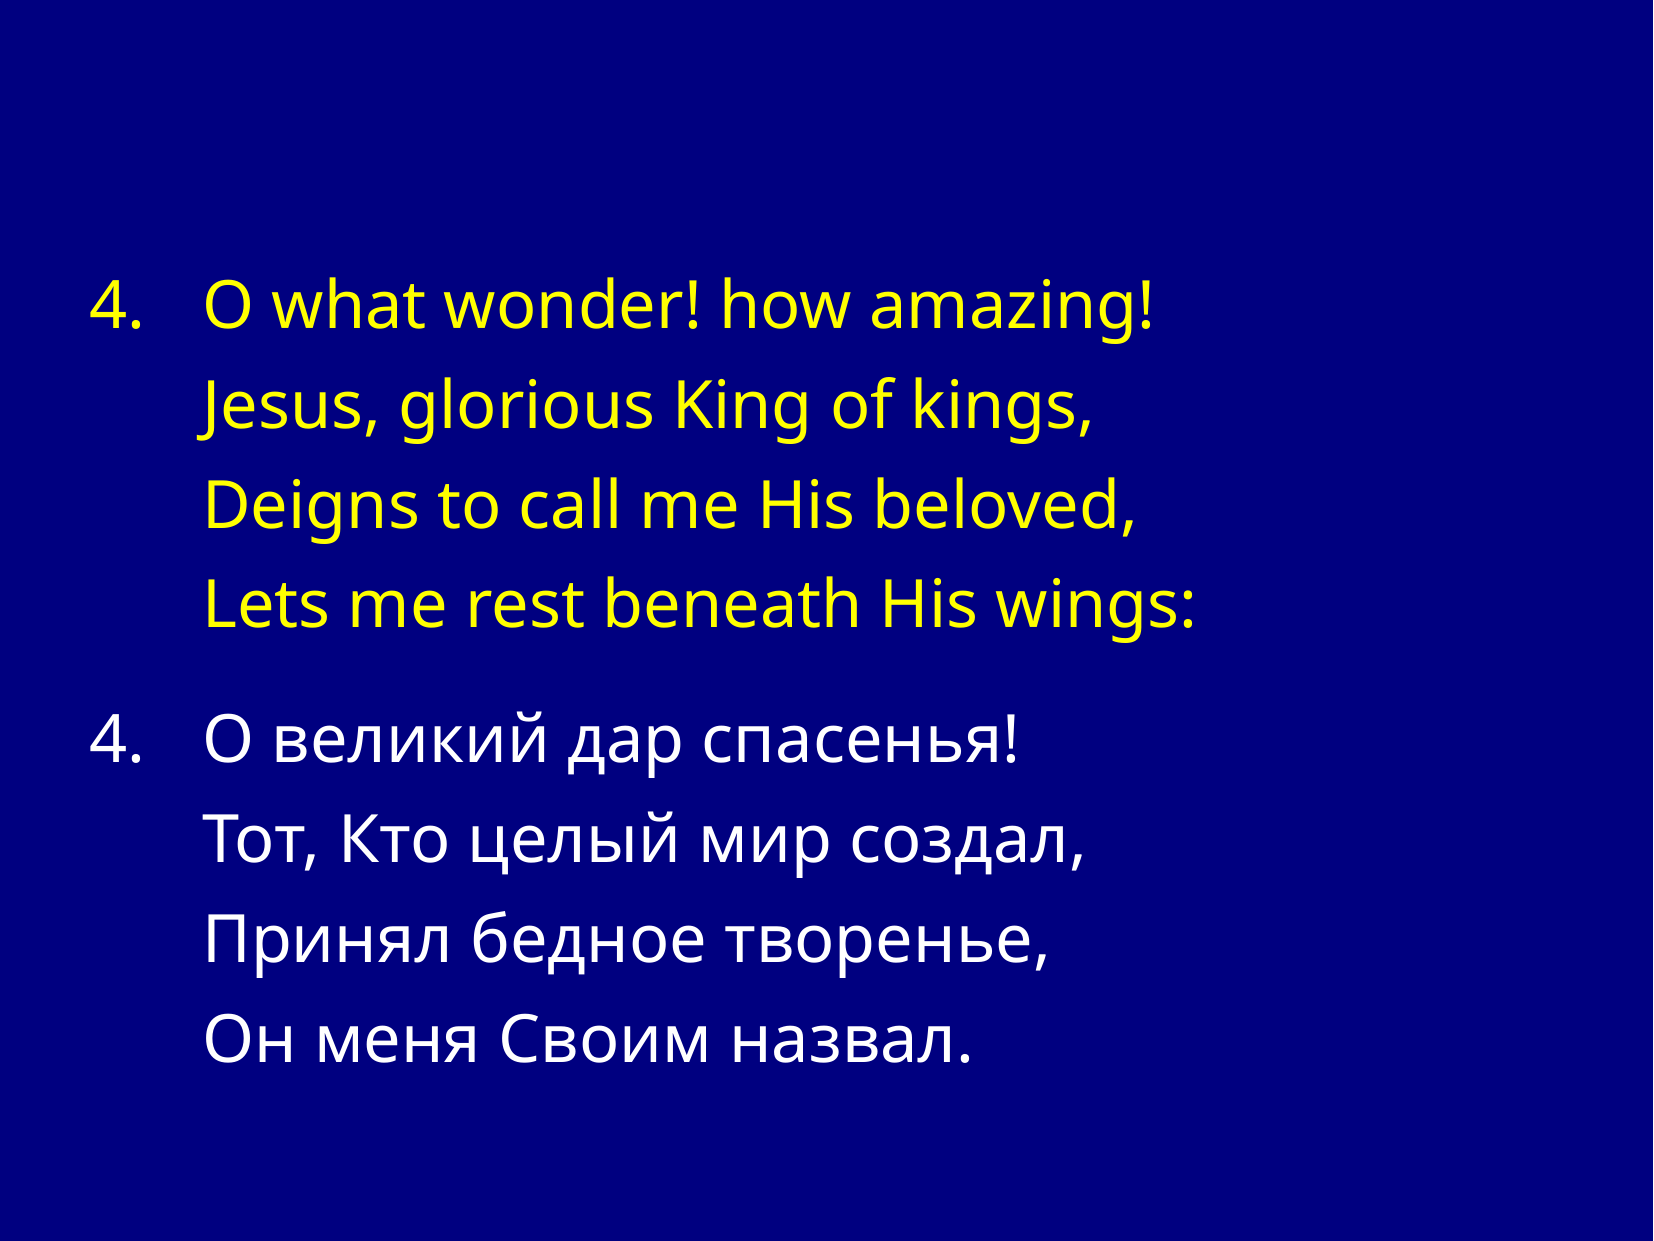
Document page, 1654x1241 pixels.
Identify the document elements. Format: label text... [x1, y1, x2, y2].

text_box 4. O what wonder! how amazing! Jesus, glorious King of kings, Deigns to call me His beloved, Lets me rest beneath His wings: [75, 150, 1576, 638]
text_box 4. О великий дар спасенья! Тот, Кто целый мир создал, Принял бедное творенье, Он меня Своим назвал. [75, 675, 1576, 1163]
